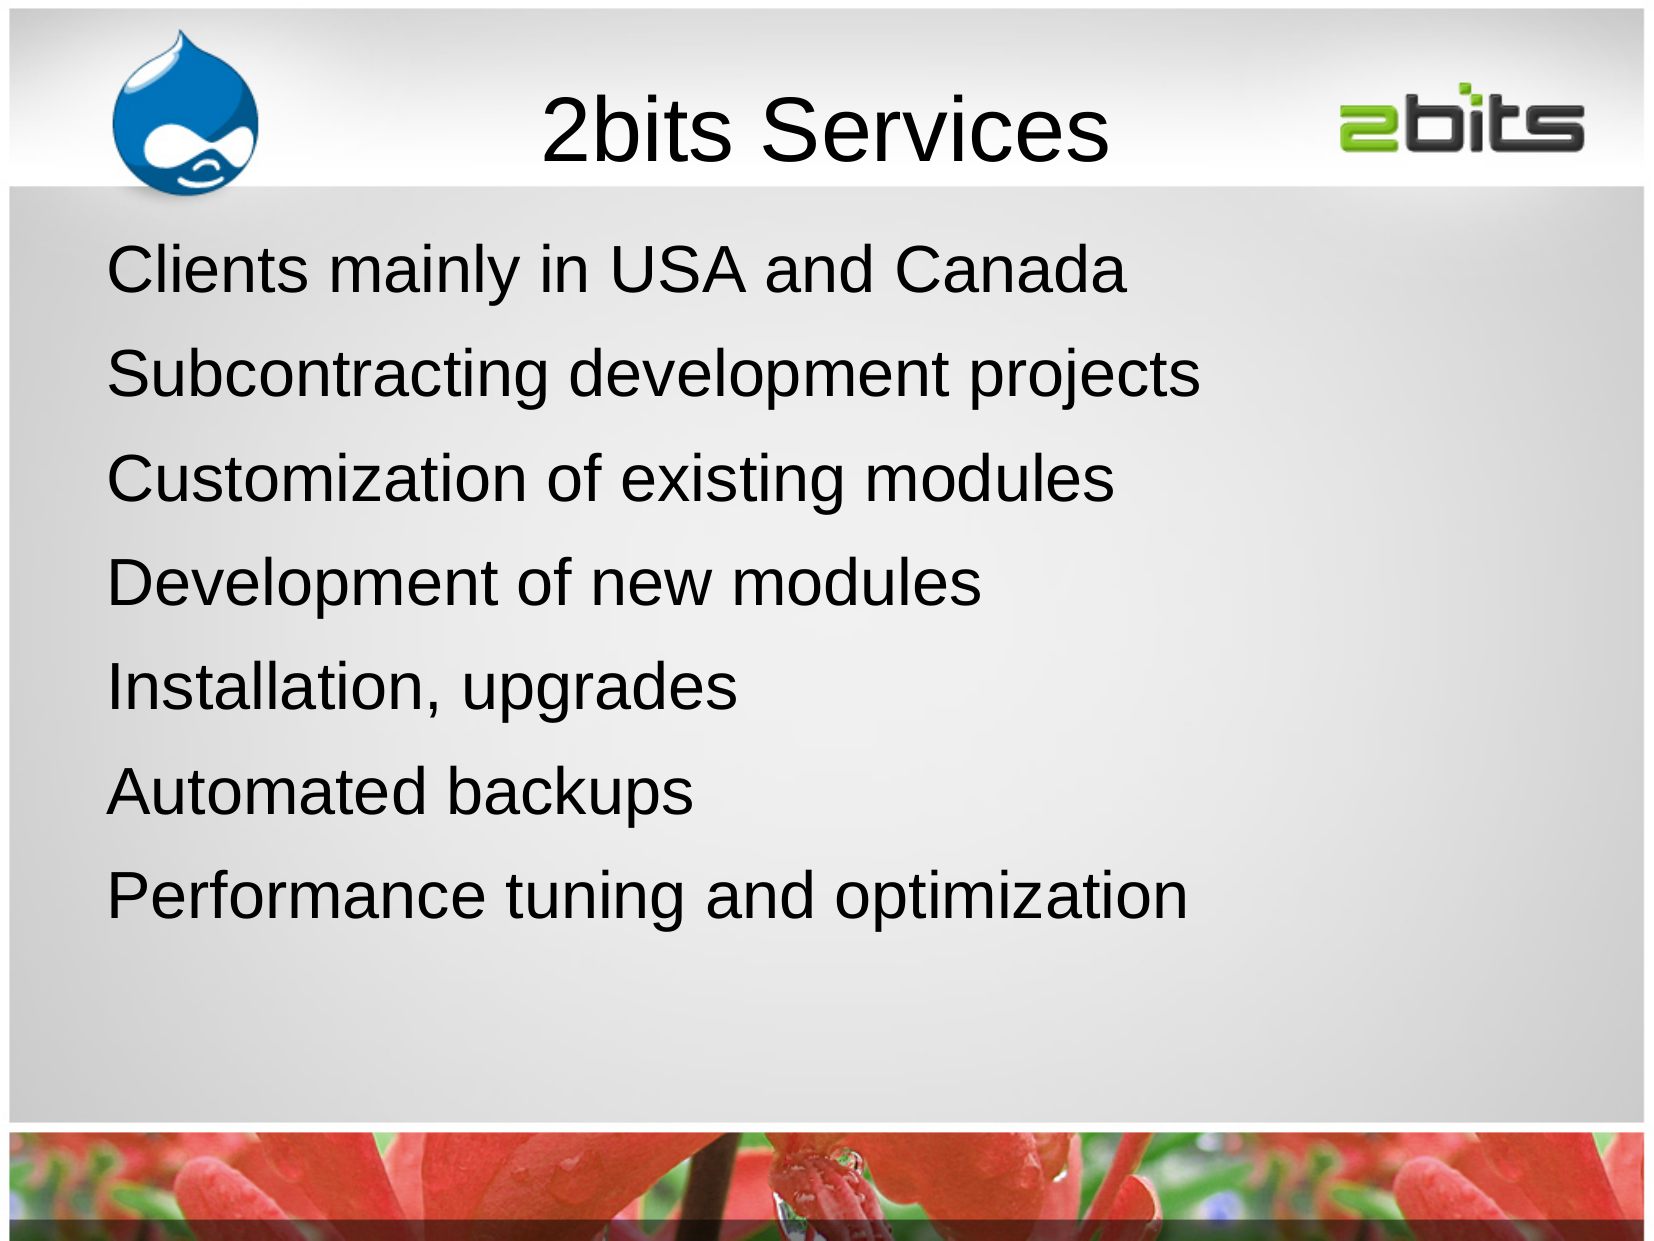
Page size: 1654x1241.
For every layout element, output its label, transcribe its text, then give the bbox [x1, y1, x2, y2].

title 2bits Services [82, 25, 1571, 233]
list Clients mainly in USA and Canada Subcontracting development projects Customization of existing modules Development of new modules Installation, upgrades Automated backups Performance tuning and optimization [88, 232, 1577, 1105]
picture [0, 0, 1654, 1241]
